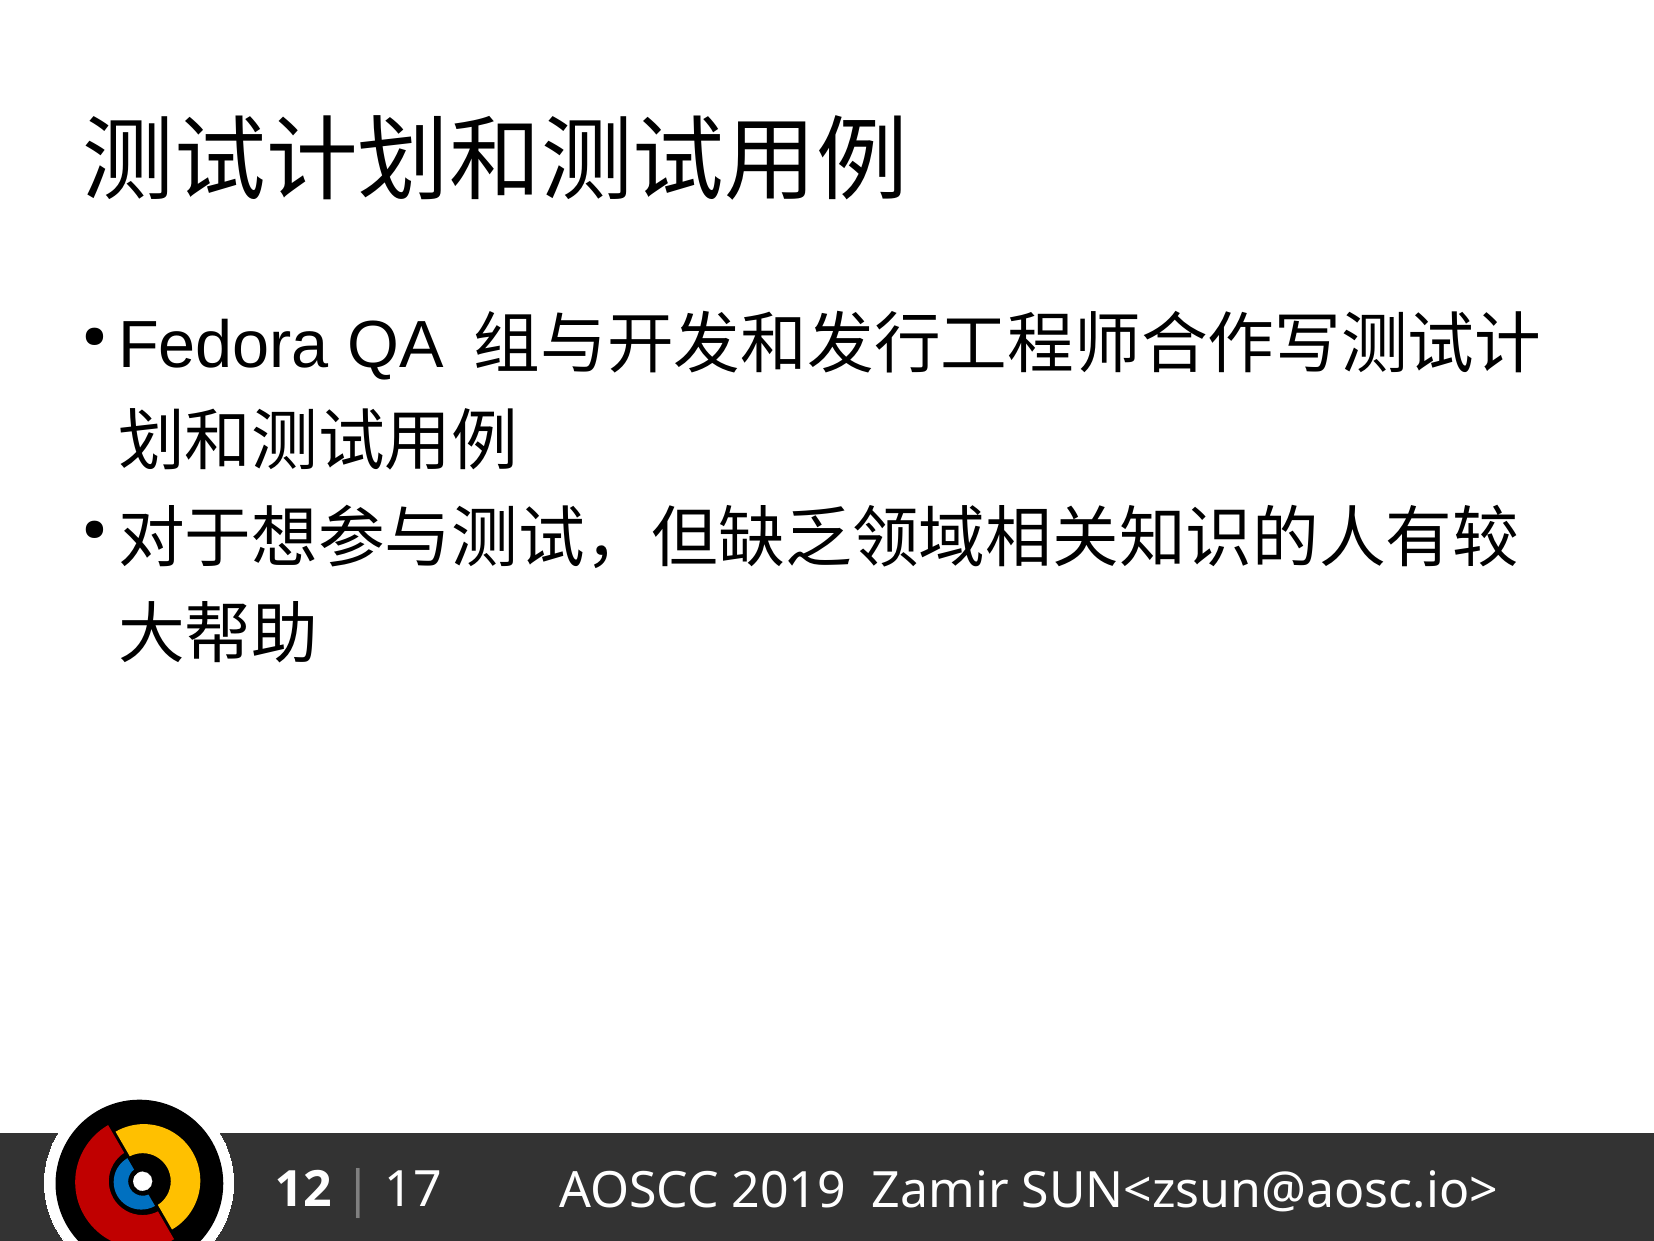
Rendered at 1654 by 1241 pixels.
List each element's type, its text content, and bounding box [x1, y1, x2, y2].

subtitle Fedora QA 组与开发和发行工程师合作写测试计划和测试用例 对于想参与测试，但缺乏领域相关知识的人有较大帮助 [82, 290, 1571, 1010]
title 测试计划和测试用例 [82, 49, 1571, 257]
